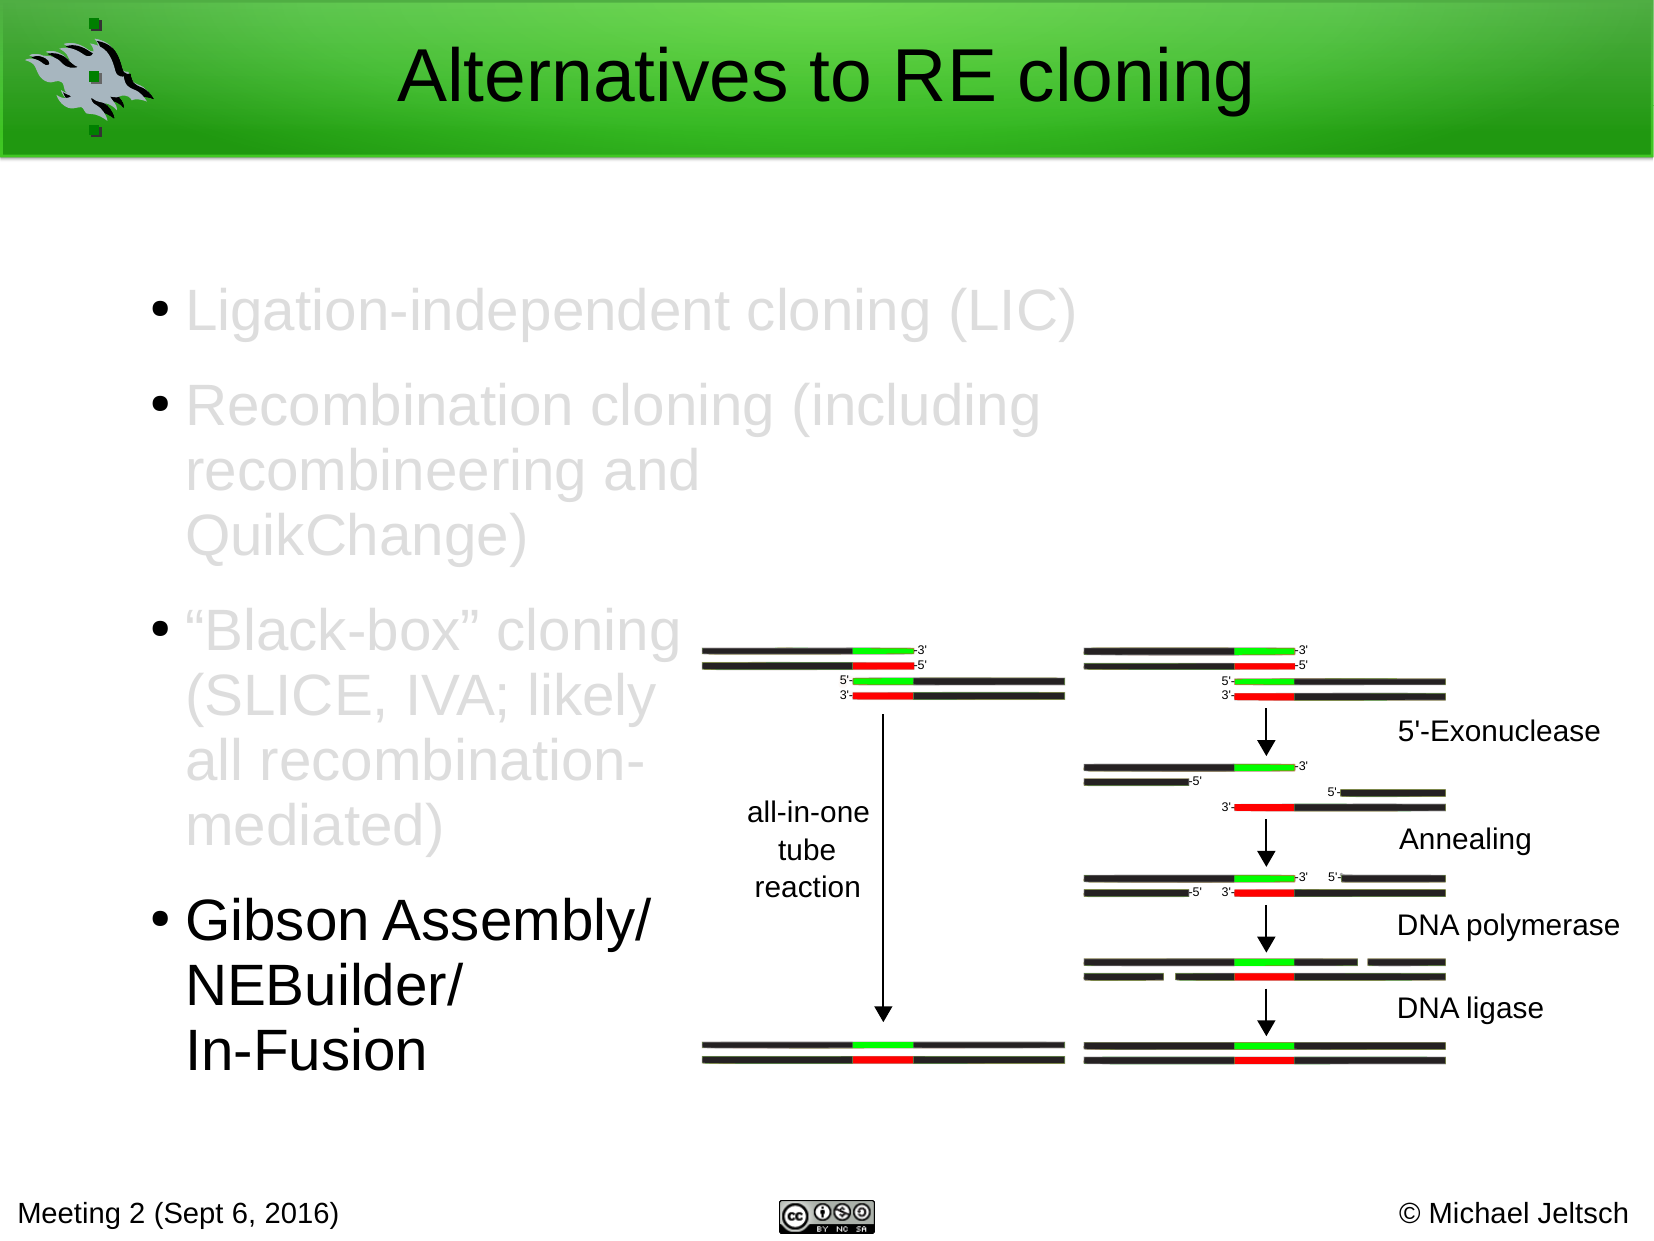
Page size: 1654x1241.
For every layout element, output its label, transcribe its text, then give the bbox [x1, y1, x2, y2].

picture [779, 1200, 875, 1234]
picture [700, 645, 1621, 1066]
title Alternatives to RE cloning [206, 30, 1448, 121]
text_box Ligation-independent cloning (LIC) Recombination cloning (including recombineering and QuikChange) “Black-box” cloning (SLICE, IVA; likely all recombination- mediated) Gibson Assembly/ NEBuilder/ In-Fusion [135, 270, 1141, 1091]
